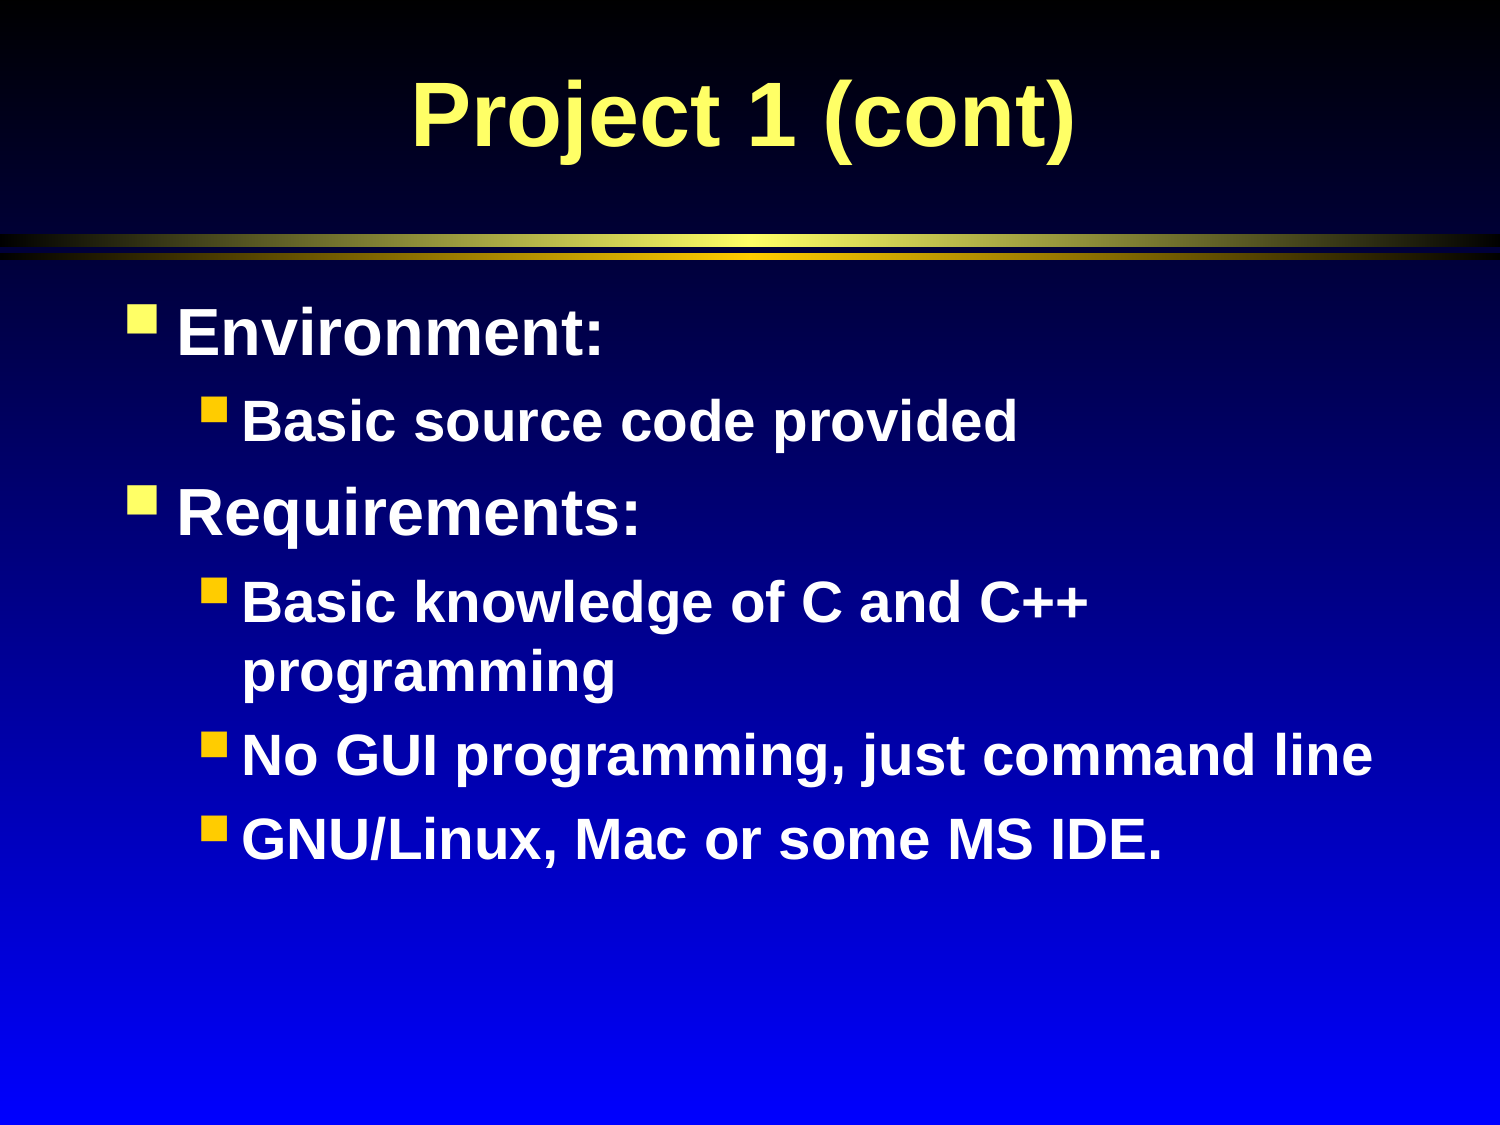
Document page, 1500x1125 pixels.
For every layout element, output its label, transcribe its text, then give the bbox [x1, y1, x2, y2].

title Project 1 (cont) [99, 0, 1388, 226]
list Environment: Basic source code provided Requirements: Basic knowledge of C and C++ programming No GUI programming, just command line GNU/Linux, Mac or some MS IDE. [119, 289, 1482, 967]
